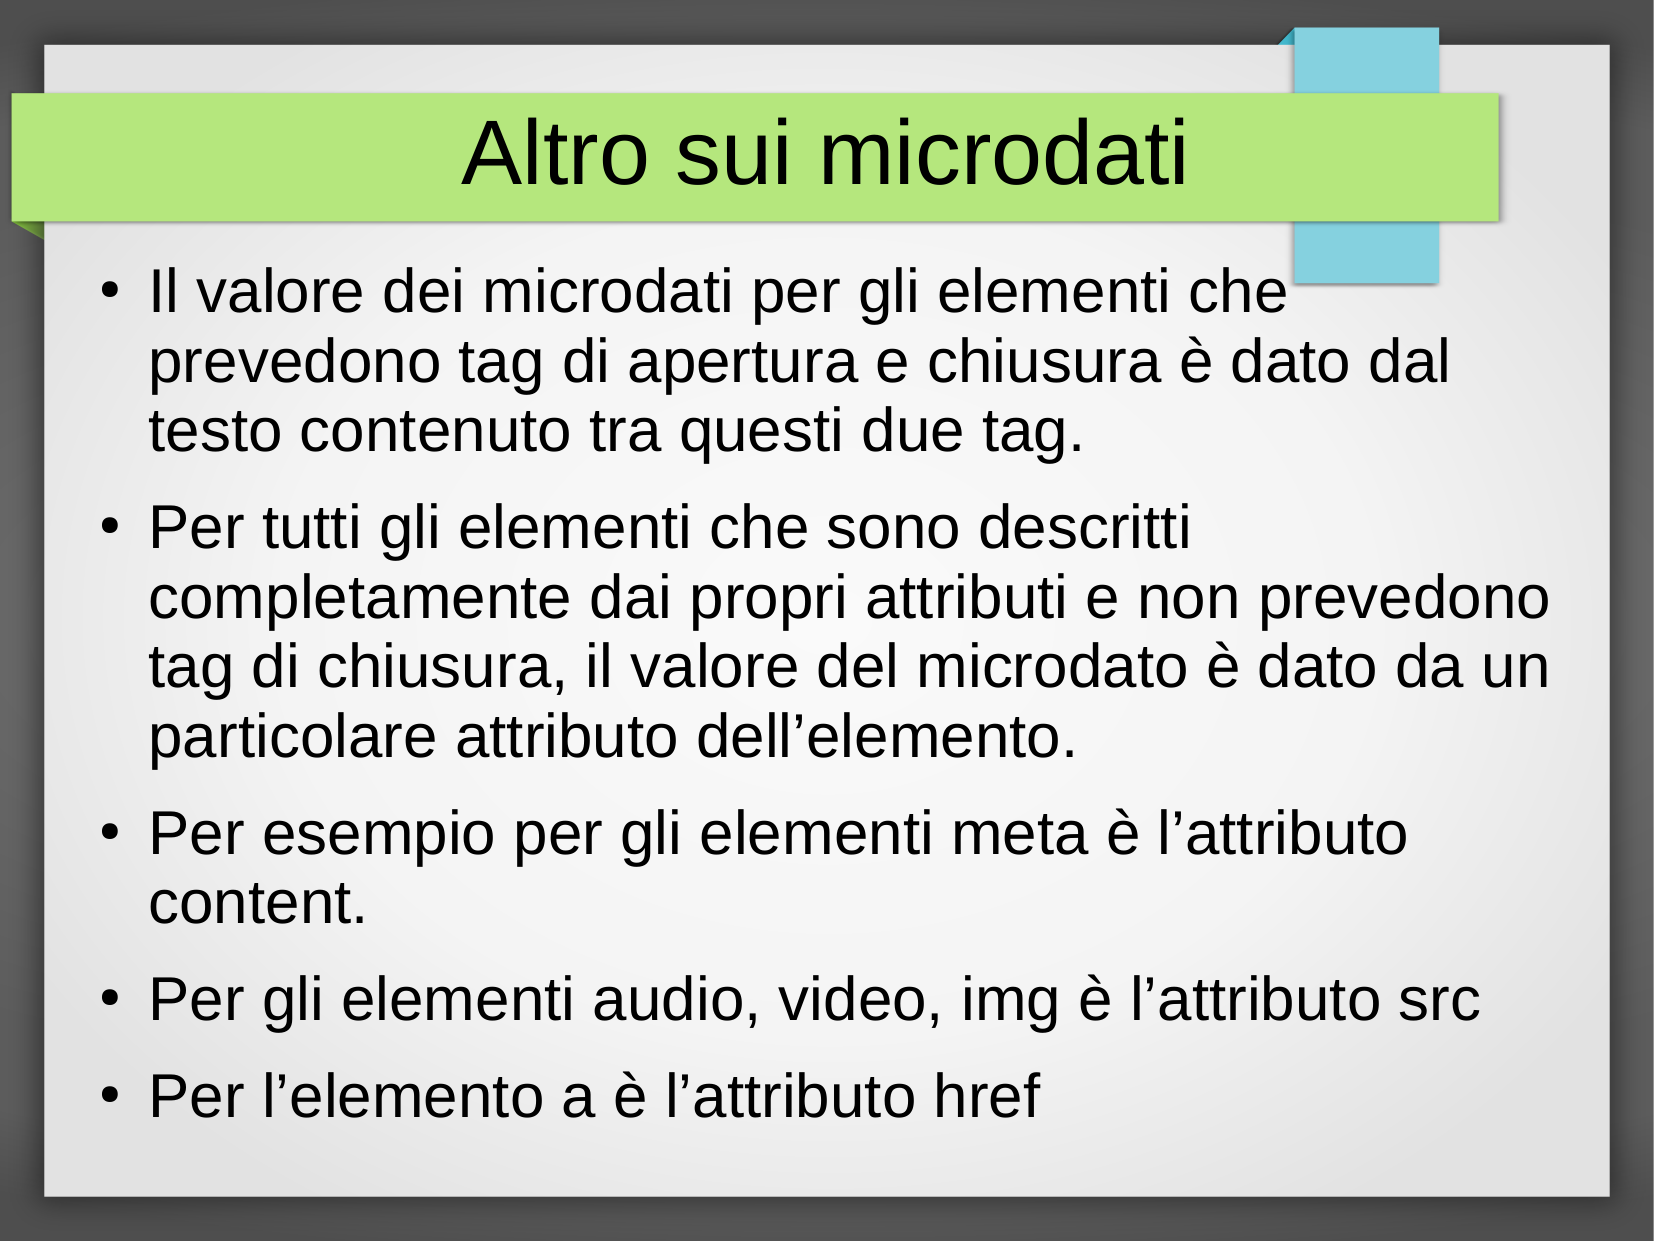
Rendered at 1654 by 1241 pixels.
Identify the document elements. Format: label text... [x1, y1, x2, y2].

picture [0, 0, 1654, 1241]
list Il valore dei microdati per gli elementi che prevedono tag di apertura e chiusura è dato dal testo contenuto tra questi due tag. Per tutti gli elementi che sono descritti completamente dai propri attributi e non prevedono tag di chiusura, il valore del microdato è dato da un particolare attributo dell’elemento. Per esempio per gli elementi meta è l’attributo content. Per gli elementi audio, video, img è l’attributo src Per l’elemento a è l’attributo href [82, 256, 1571, 1146]
title Altro sui microdati [82, 49, 1571, 256]
